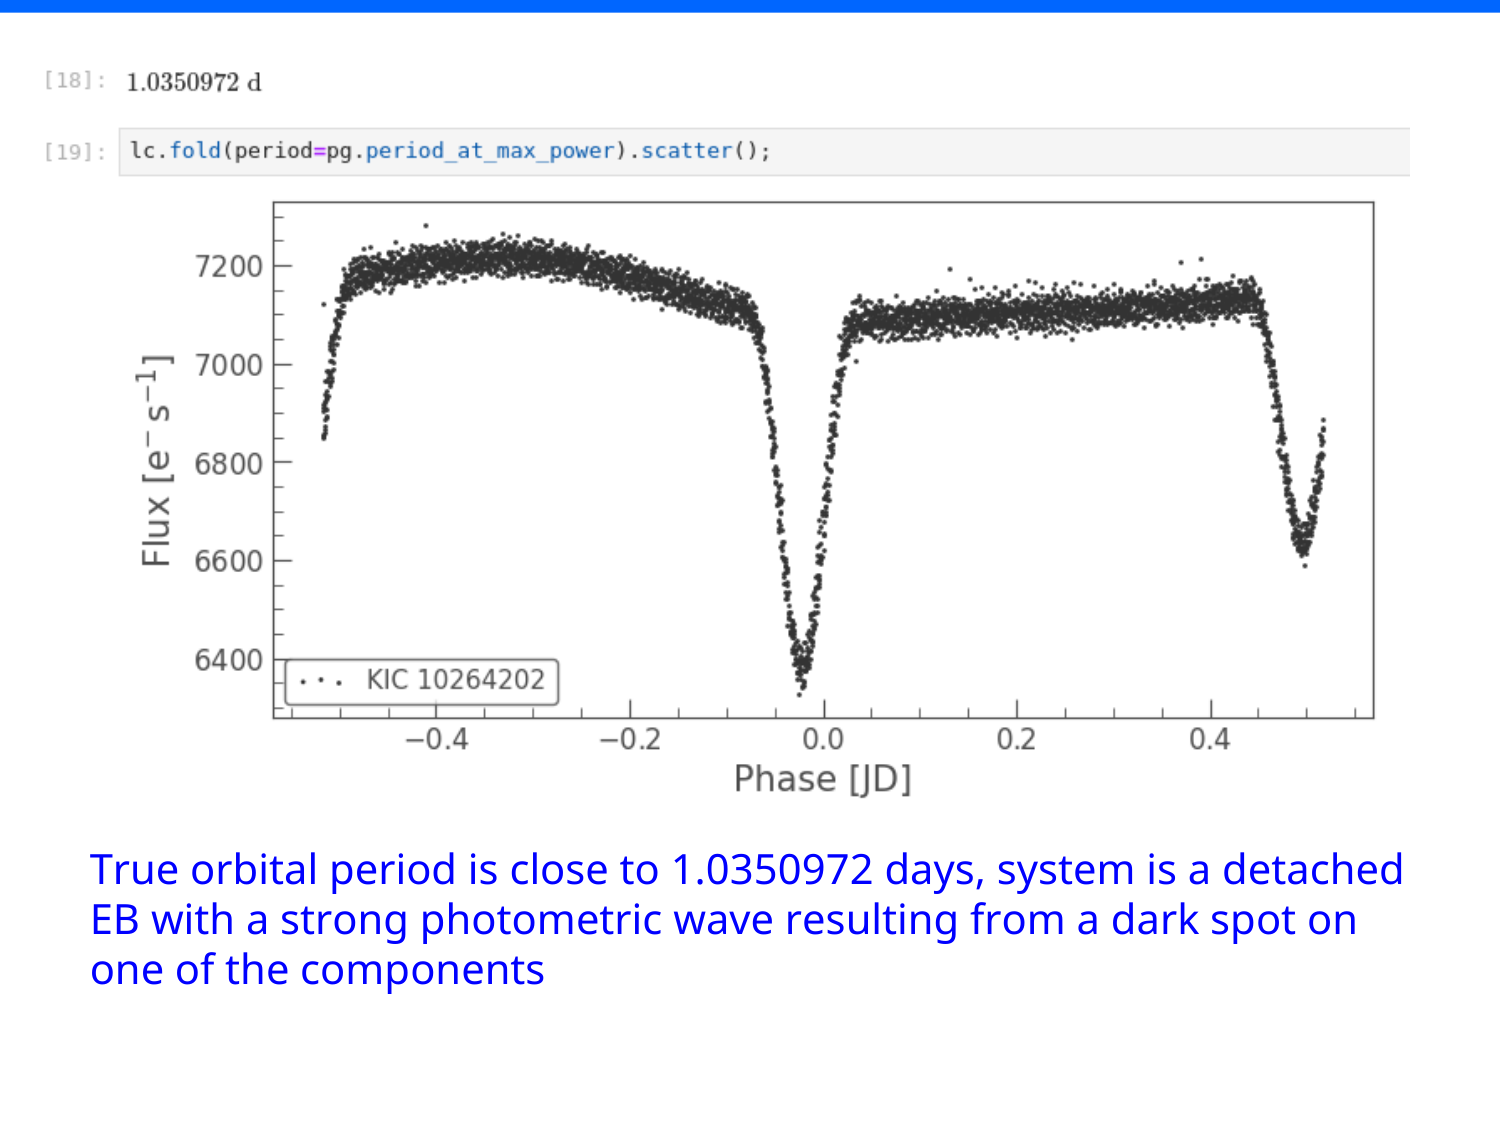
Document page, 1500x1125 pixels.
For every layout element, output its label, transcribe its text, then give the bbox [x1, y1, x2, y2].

picture [37, 56, 1410, 826]
text_box True orbital period is close to 1.0350972 days, system is a detached EB with a strong photometric wave resulting from a dark spot on one of the components [75, 835, 1434, 1000]
